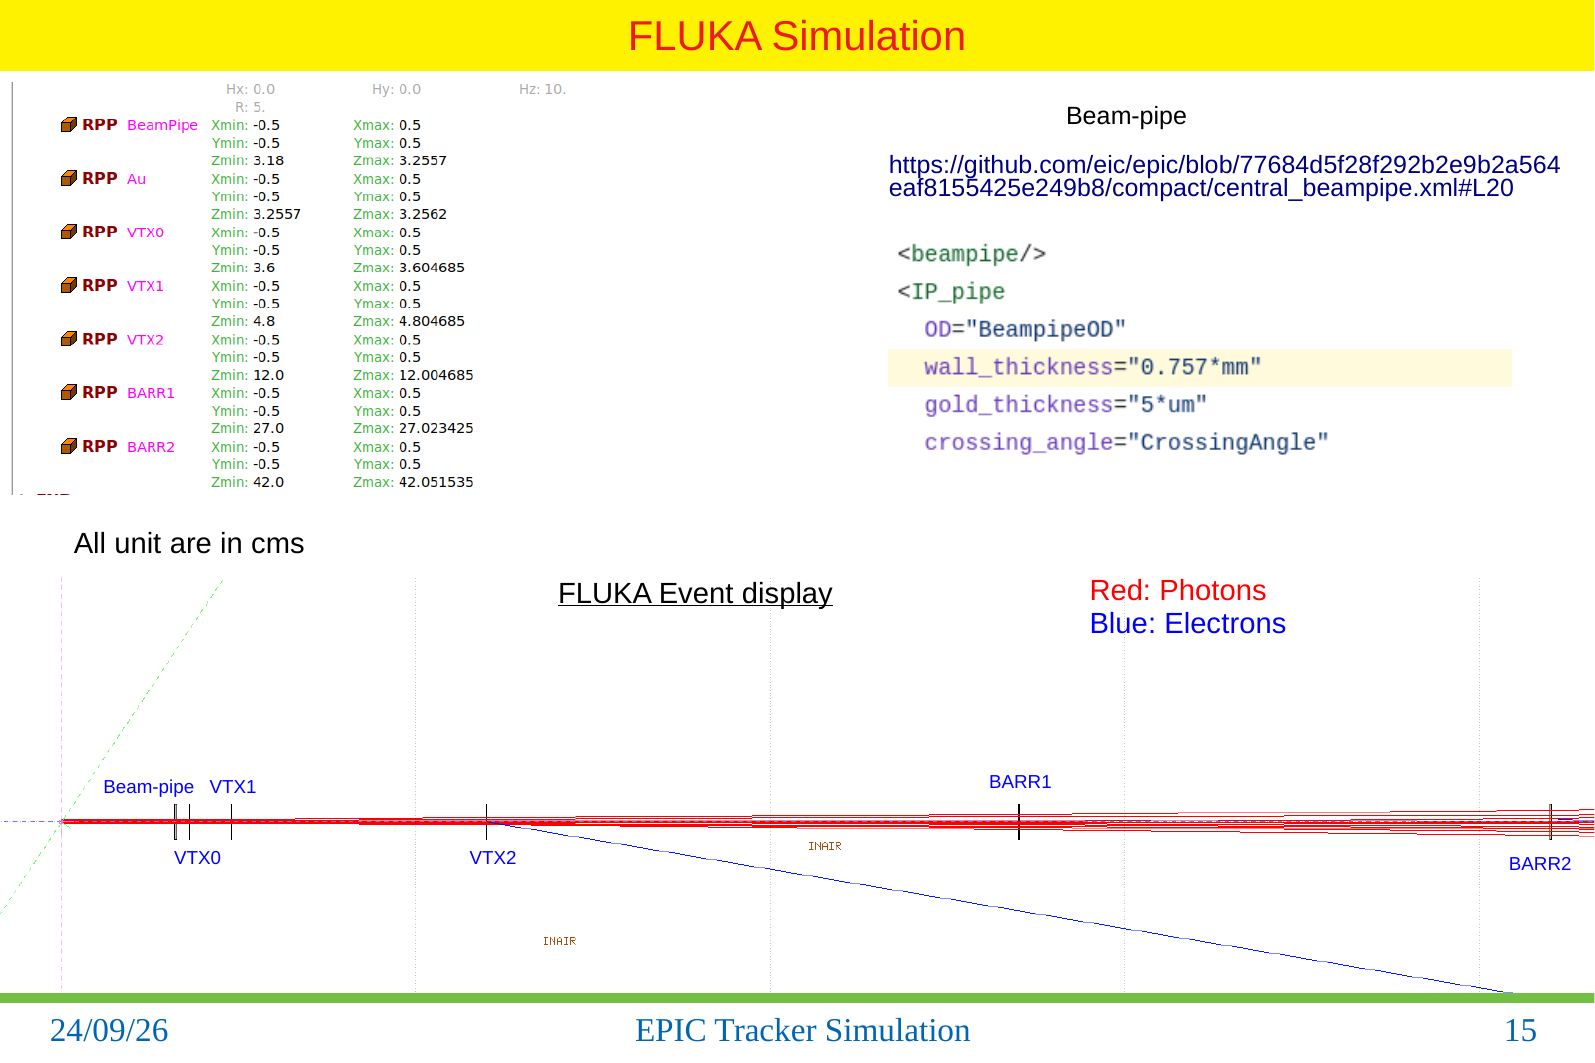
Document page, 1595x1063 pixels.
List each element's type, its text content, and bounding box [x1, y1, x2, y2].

title FLUKA Simulation [0, 0, 1595, 71]
text_box https://github.com/eic/epic/blob/77684d5f28f292b2e9b2a564eaf8155425e249b8/compact/central_beampipe.xml#L20 [874, 143, 1590, 243]
picture [0, 577, 1595, 993]
text_box Beam-pipe [1051, 94, 1288, 138]
text_box Beam-pipe [88, 769, 194, 806]
text_box VTX2 [454, 840, 579, 877]
text_box VTX0 [159, 840, 284, 877]
text_box Red: Photons Blue: Electrons [1074, 566, 1524, 666]
text_box VTX1 [194, 769, 319, 806]
picture [11, 82, 579, 495]
text_box BARR2 [1494, 846, 1595, 883]
text_box FLUKA Event display [543, 569, 993, 668]
text_box BARR1 [974, 763, 1099, 800]
picture [888, 238, 1512, 461]
text_box All unit are in cms [59, 519, 438, 577]
